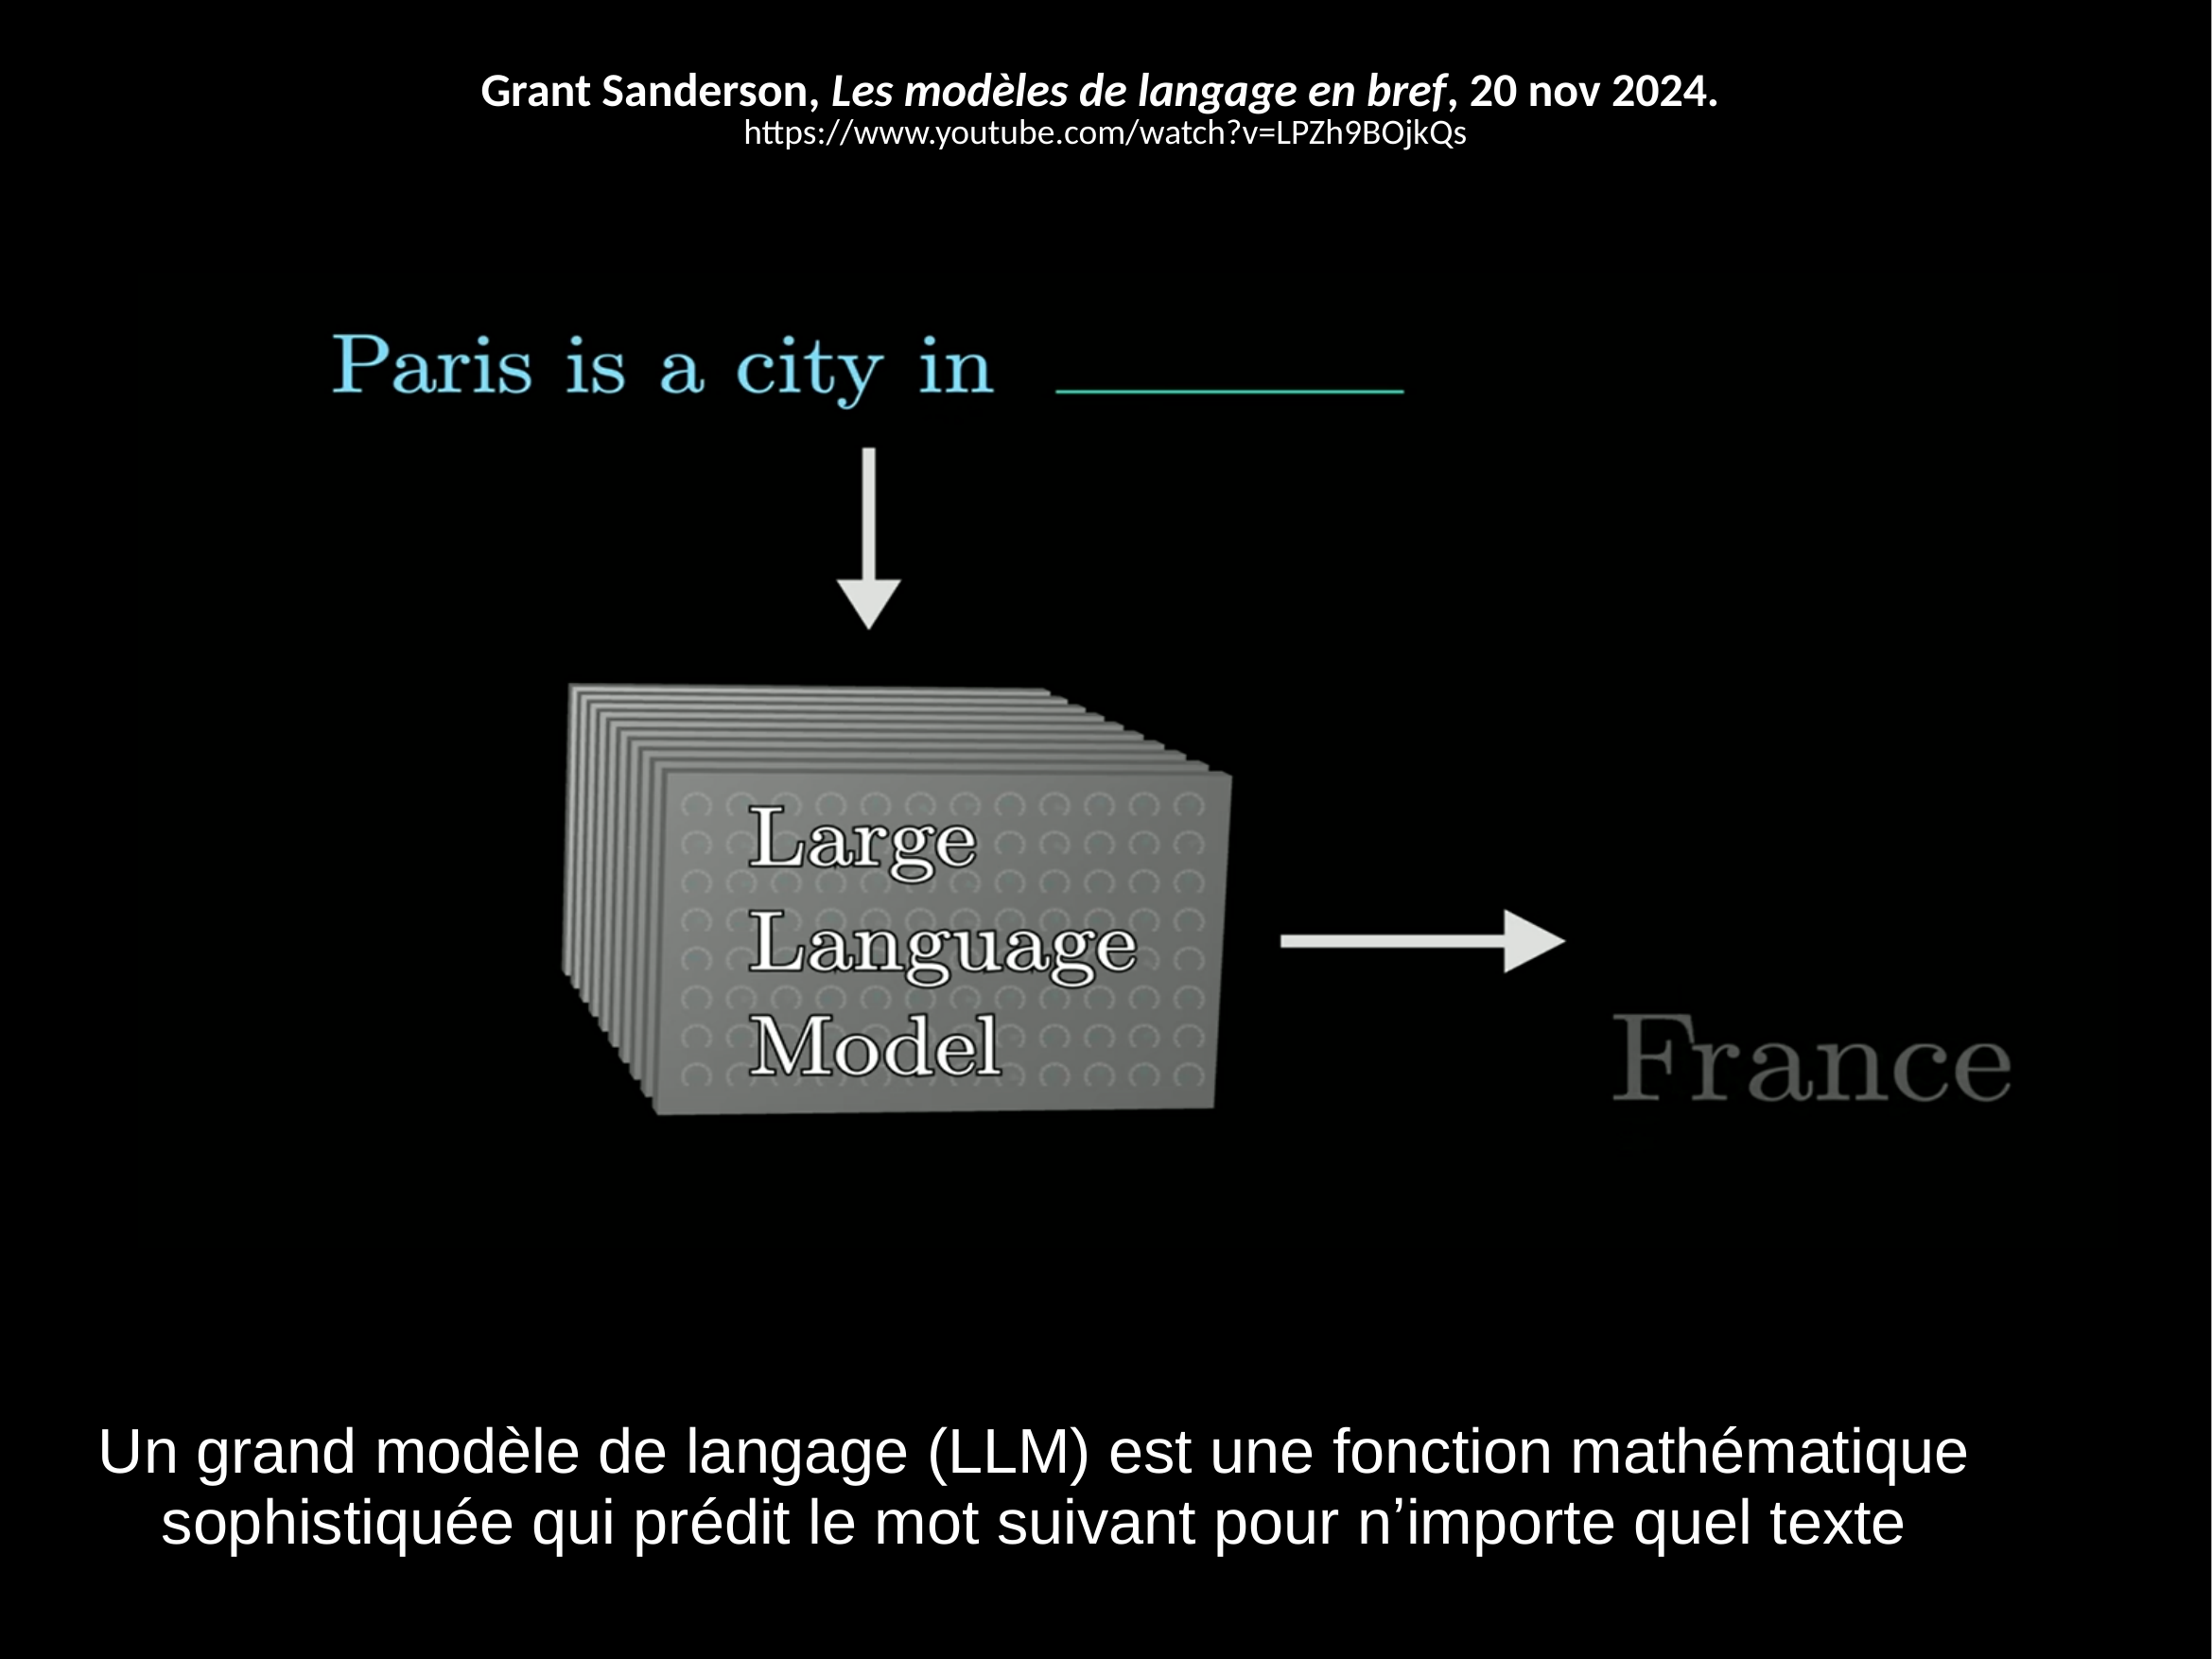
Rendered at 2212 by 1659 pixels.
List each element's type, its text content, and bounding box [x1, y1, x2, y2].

subtitle Un grand modèle de langage (LLM) est une fonction mathématique sophistiquée qui prédit le mot suivant pour nʼimporte quel texte [39, 1369, 2030, 1605]
title Grant Sanderson, Les modèles de langage en bref, 20 nov 2024. https://www.youtube.com/watch?v=LPZh9BOjkQs [110, 13, 2101, 211]
picture [137, 273, 2119, 1248]
